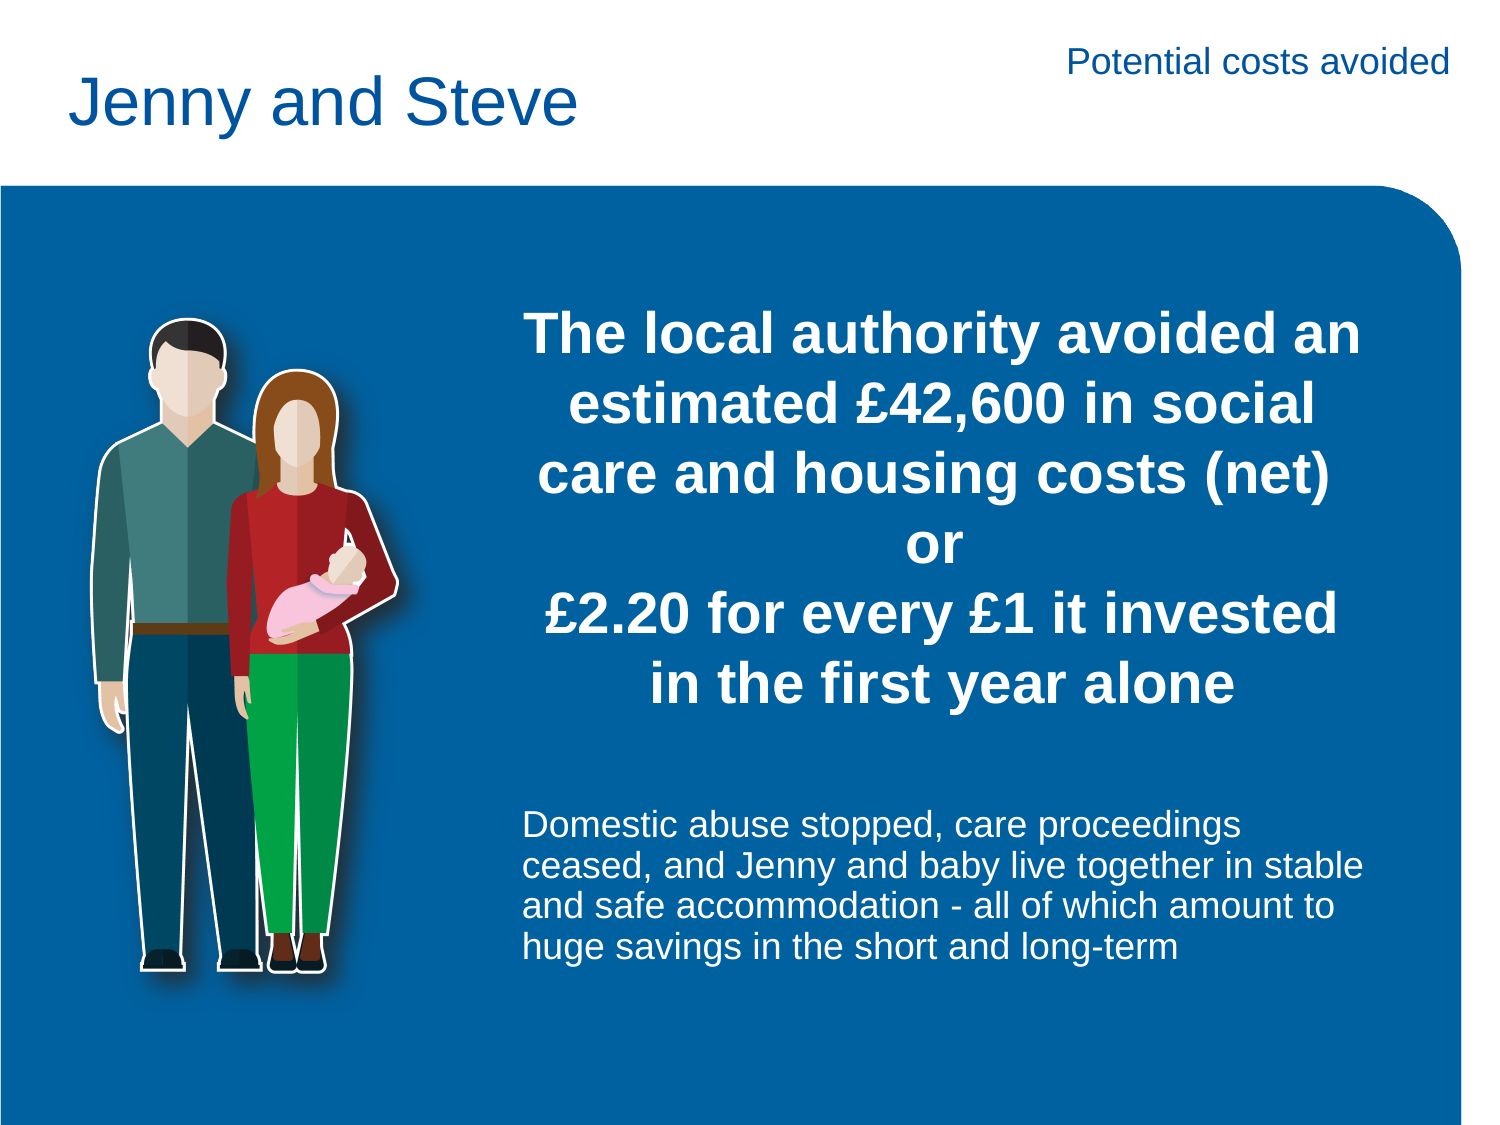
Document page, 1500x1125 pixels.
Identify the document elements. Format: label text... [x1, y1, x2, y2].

text_box Potential costs avoided [1051, 29, 1466, 89]
picture [0, 0, 1500, 1125]
text_box The local authority avoided an estimated £42,600 in social care and housing costs (net) ​ or ​ £2.20 for every £1 it invested in the first year alone Domestic abuse stopped, care proceedings ceased, and Jenny and baby live together in stable and safe accommodation - all of which amount to huge savings in the short and long-term [507, 288, 1395, 975]
title Jenny and Steve [53, 44, 727, 163]
